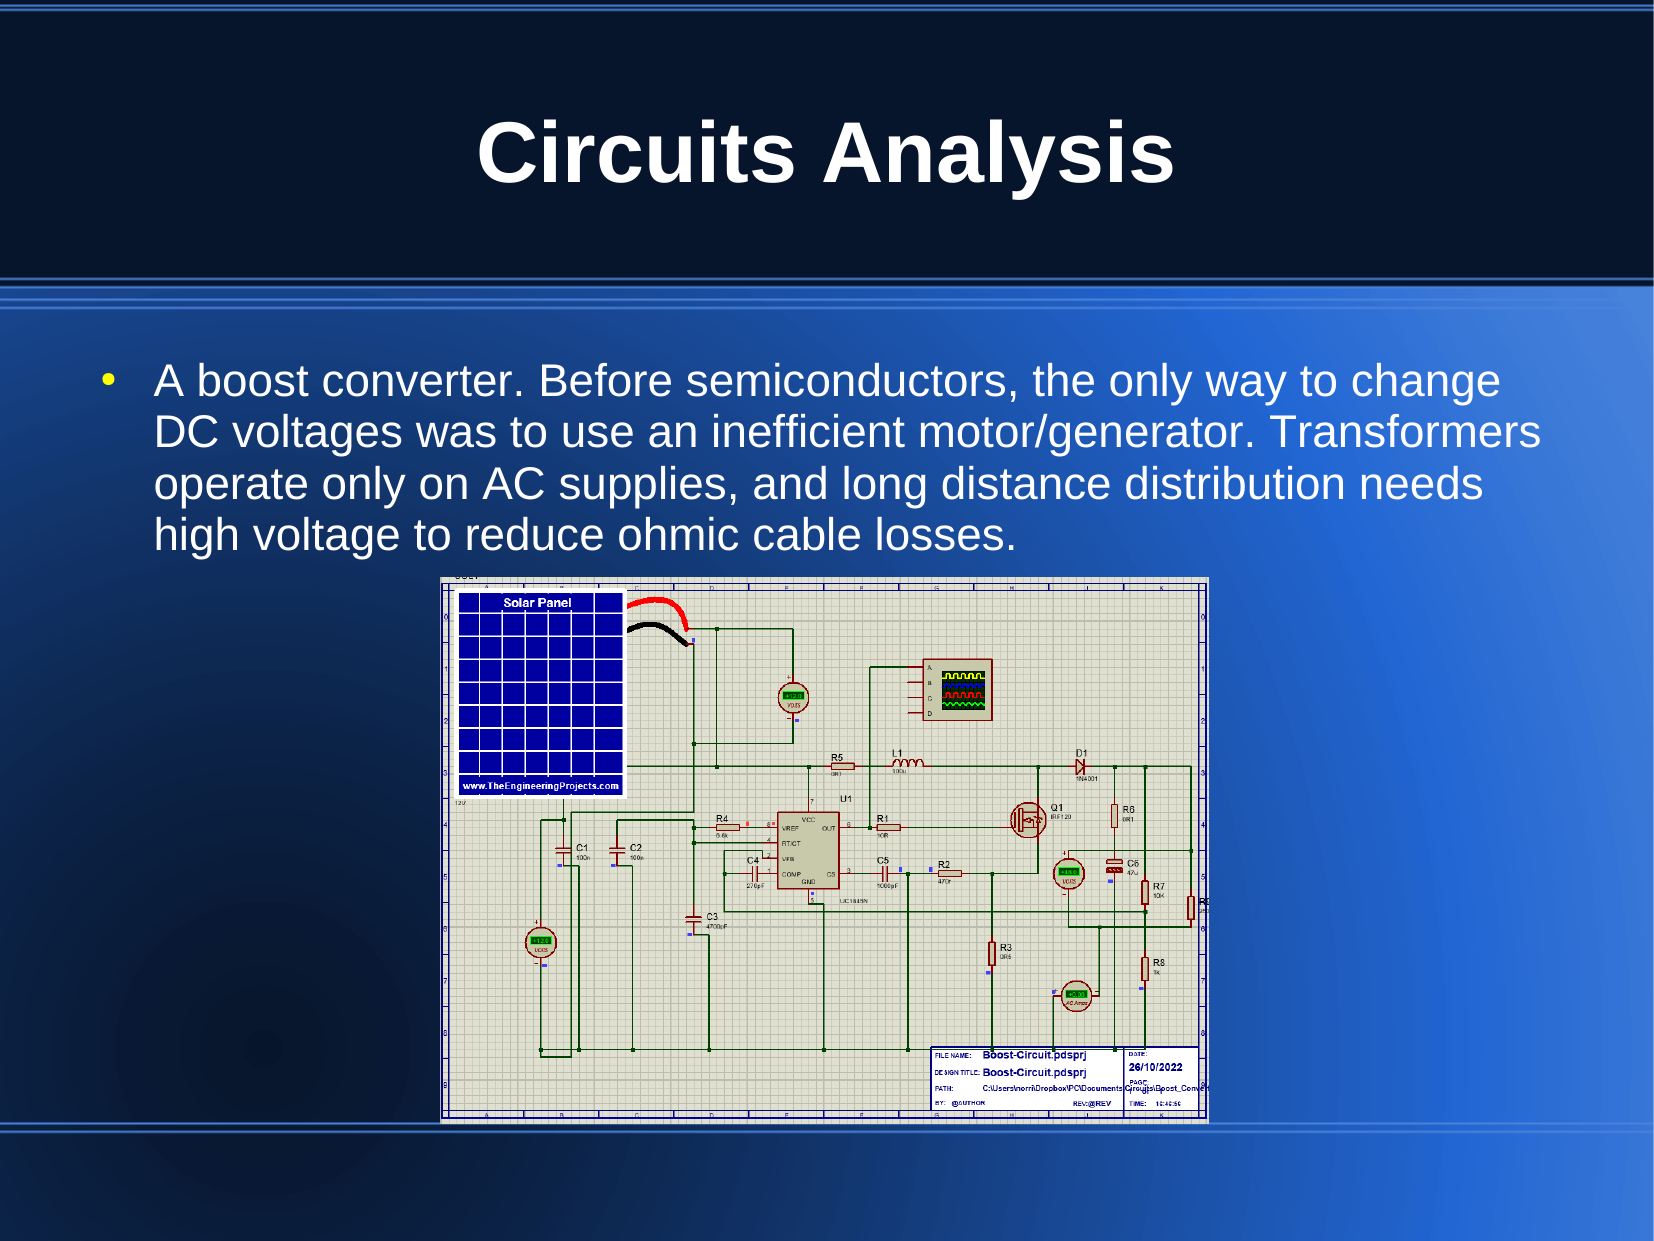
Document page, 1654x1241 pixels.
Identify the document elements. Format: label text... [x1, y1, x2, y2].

list A boost converter. Before semiconductors, the only way to change DC voltages was to use an inefficient motor/generator. Transformers operate only on AC supplies, and long distance distribution needs high voltage to reduce ohmic cable losses. [82, 355, 1571, 1058]
title Circuits Analysis [82, 49, 1571, 257]
picture [0, 0, 1654, 1241]
